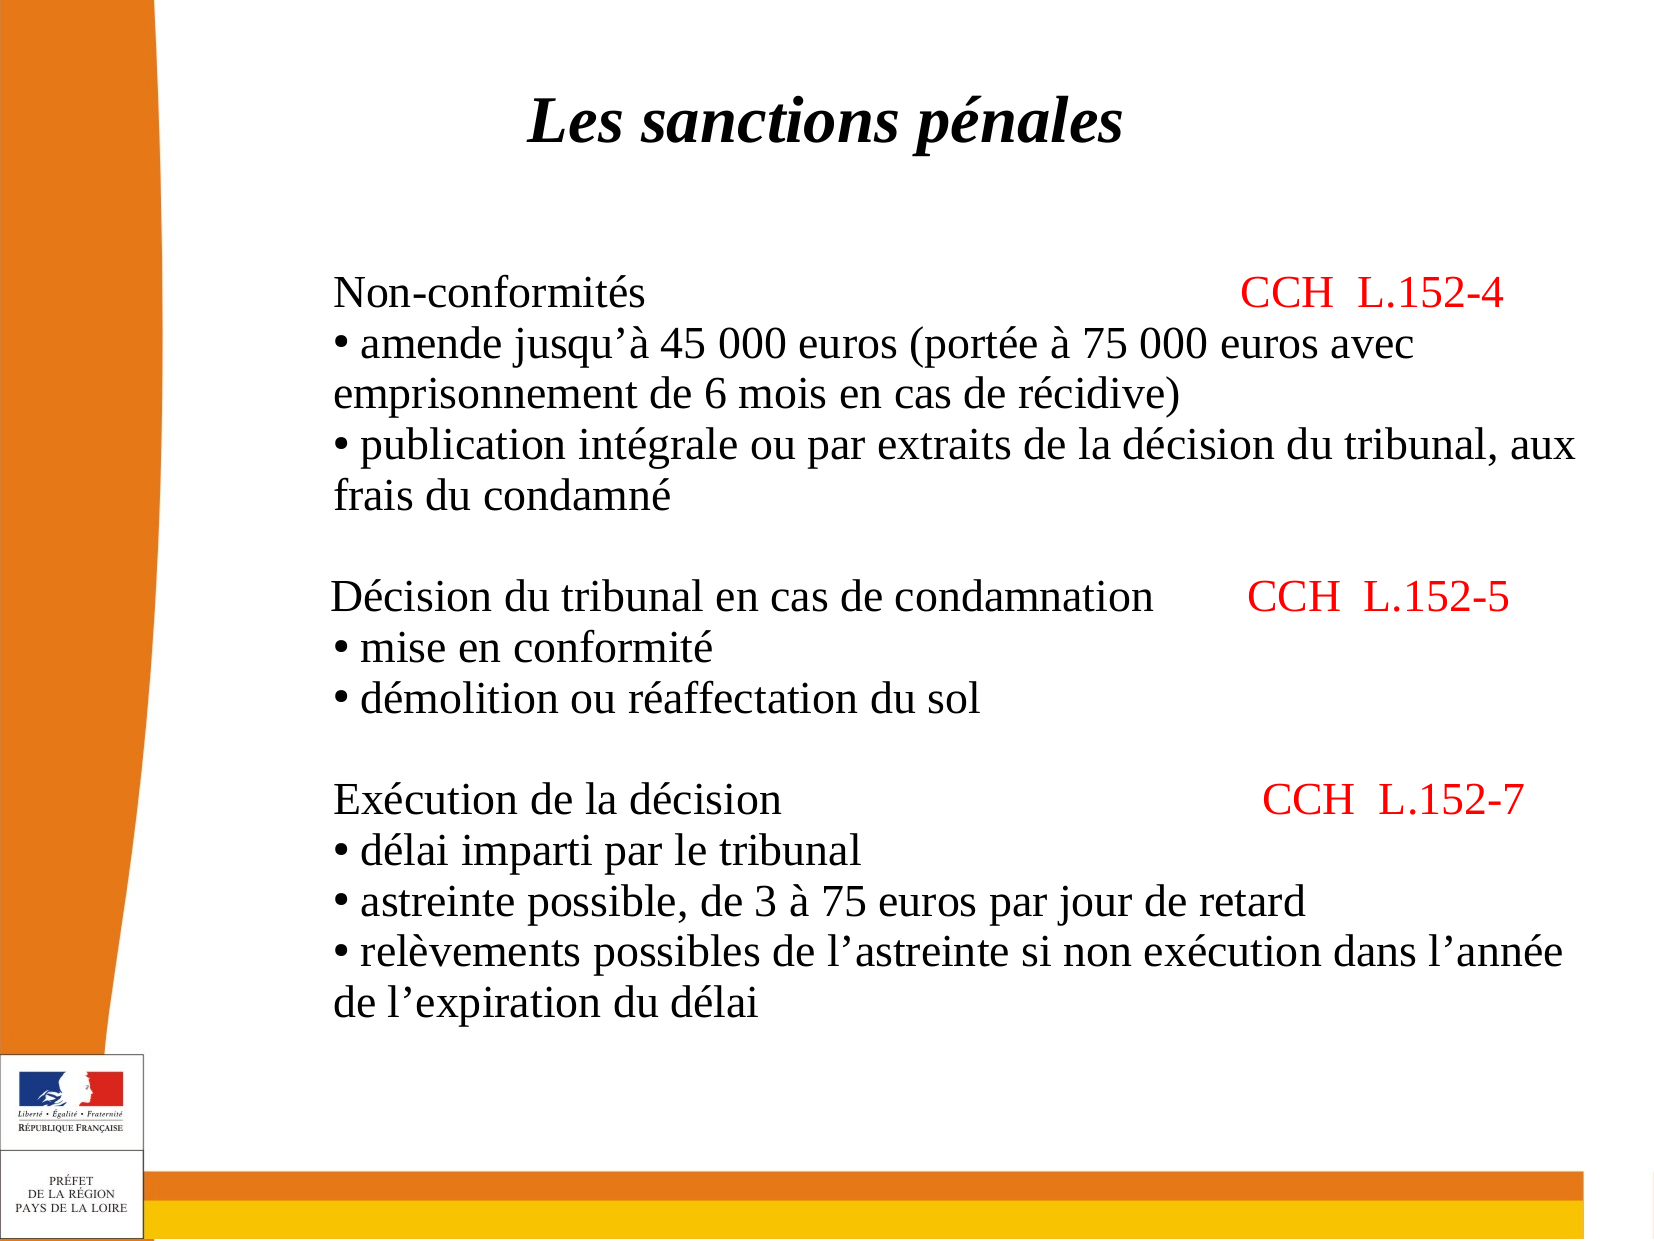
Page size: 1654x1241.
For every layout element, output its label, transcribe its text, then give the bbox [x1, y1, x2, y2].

text_box Non-conformités CCH L.152-4 amende jusqu’à 45 000 euros (portée à 75 000 euros avec emprisonnement de 6 mois en cas de récidive) publication intégrale ou par extraits de la décision du tribunal, aux frais du condamné Décision du tribunal en cas de condamnation CCH L.152-5 mise en conformité démolition ou réaffectation du sol Exécution de la décision CCH L.152-7 délai imparti par le tribunal astreinte possible, de 3 à 75 euros par jour de retard relèvements possibles de l’astreinte si non exécution dans l’année de l’expiration du délai [173, 259, 1595, 1093]
title Les sanctions pénales [82, 16, 1571, 224]
picture [0, 0, 1654, 1241]
